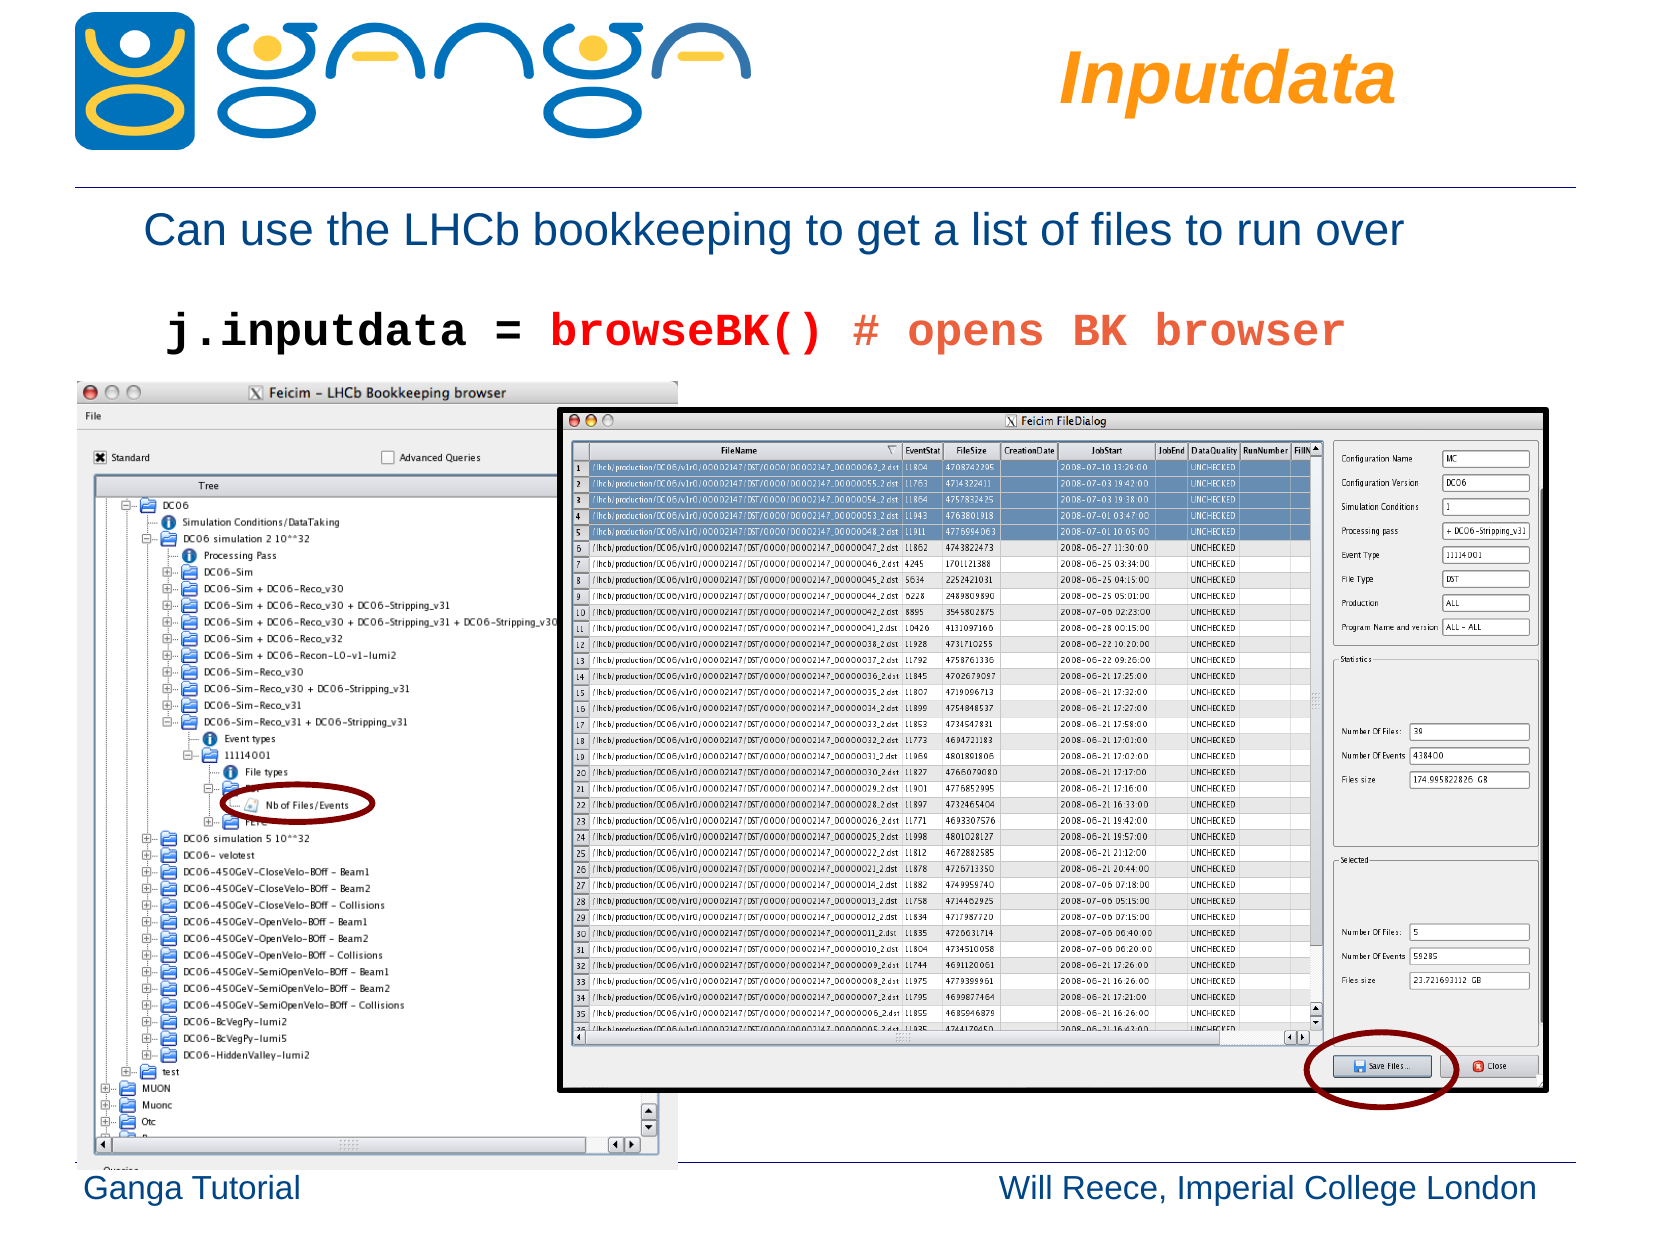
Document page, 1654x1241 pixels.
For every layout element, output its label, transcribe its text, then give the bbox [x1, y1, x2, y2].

picture [77, 381, 678, 1170]
picture [562, 412, 1544, 1088]
text_box j.inputdata = browseBK() # opens BK browser [150, 300, 1543, 367]
text_box Ganga Tutorial [68, 1162, 317, 1215]
picture [75, 12, 751, 151]
title Inputdata [823, 35, 1635, 120]
text_box Can use the LHCb bookkeeping to get a list of files to run over [128, 196, 1420, 263]
picture [1310, 1036, 1453, 1088]
text_box Will Reece, Imperial College London [984, 1163, 1553, 1215]
